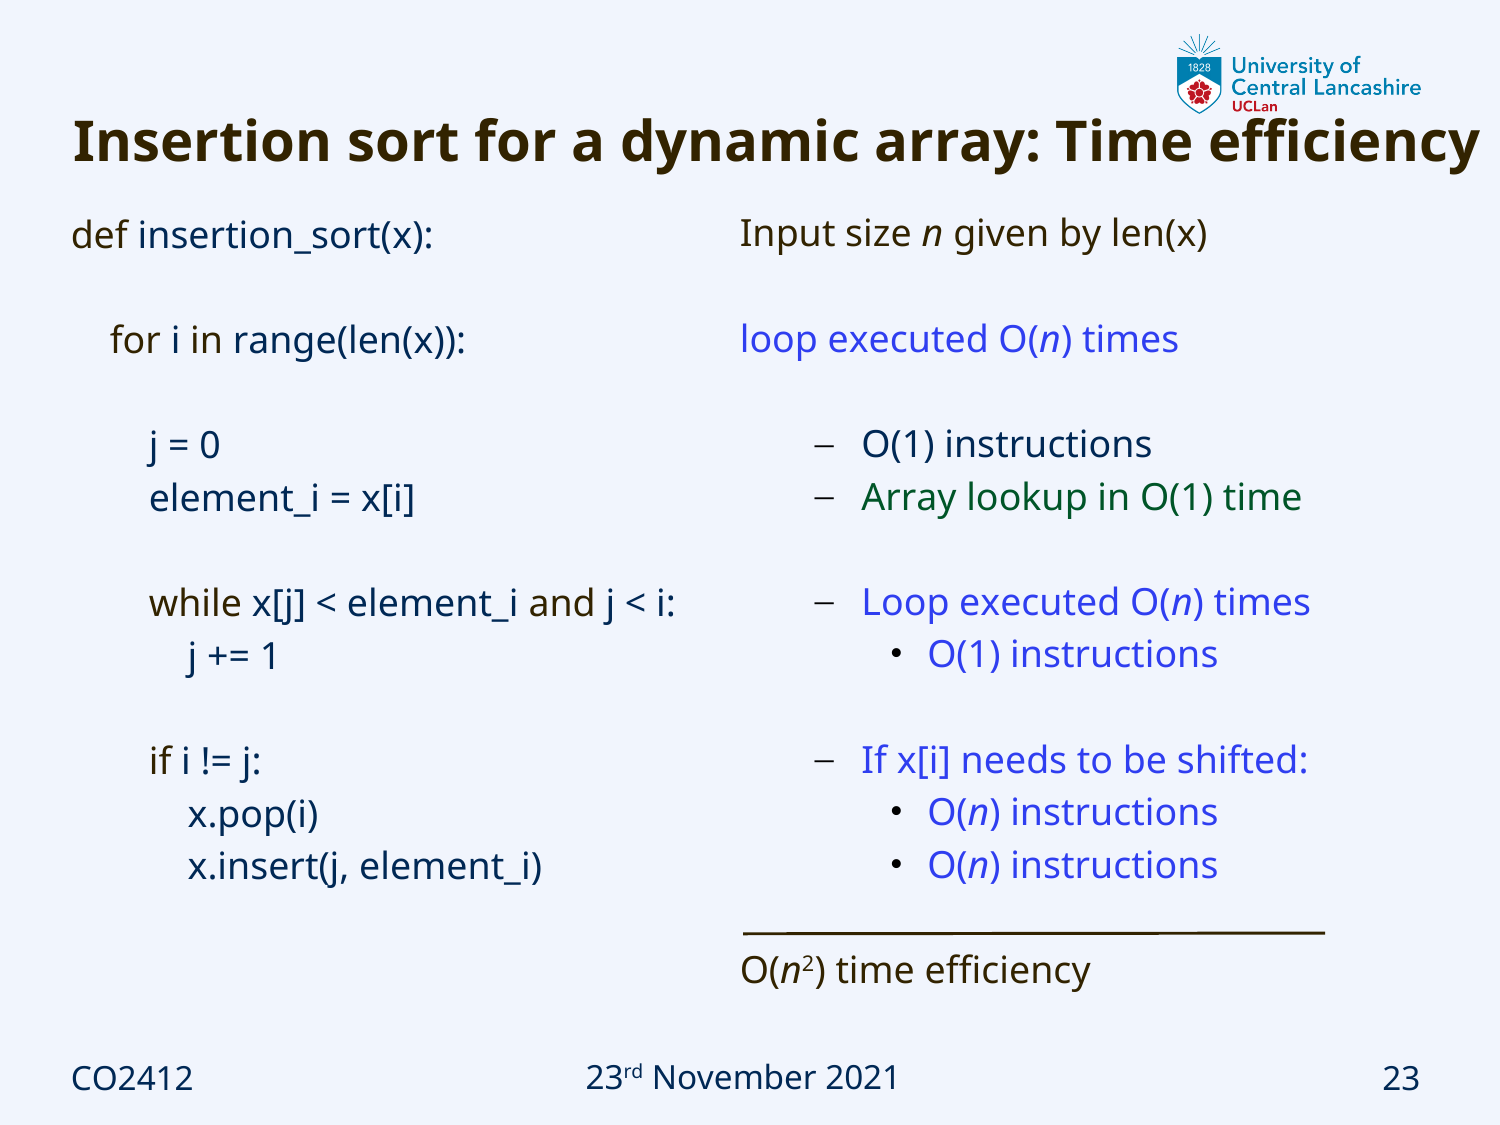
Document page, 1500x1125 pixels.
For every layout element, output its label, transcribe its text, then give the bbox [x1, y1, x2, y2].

text_box Input size n given by len(x) loop executed O(n) times O(1) instructions Array lookup in O(1) time Loop executed O(n) times O(1) instructions If x[i] needs to be shifted: O(n) instructions O(n) instructions O(n2) time efficiency [724, 194, 1429, 1009]
text_box def insertion_sort(x): for i in range(len(x)): j = 0 element_i = x[i] while x[j] < element_i and j < i: j += 1 if i != j: x.pop(i) x.insert(j, element_i) [55, 195, 713, 895]
title Insertion sort for a dynamic array: Time efficiency [58, 54, 1500, 224]
picture [1177, 34, 1421, 54]
